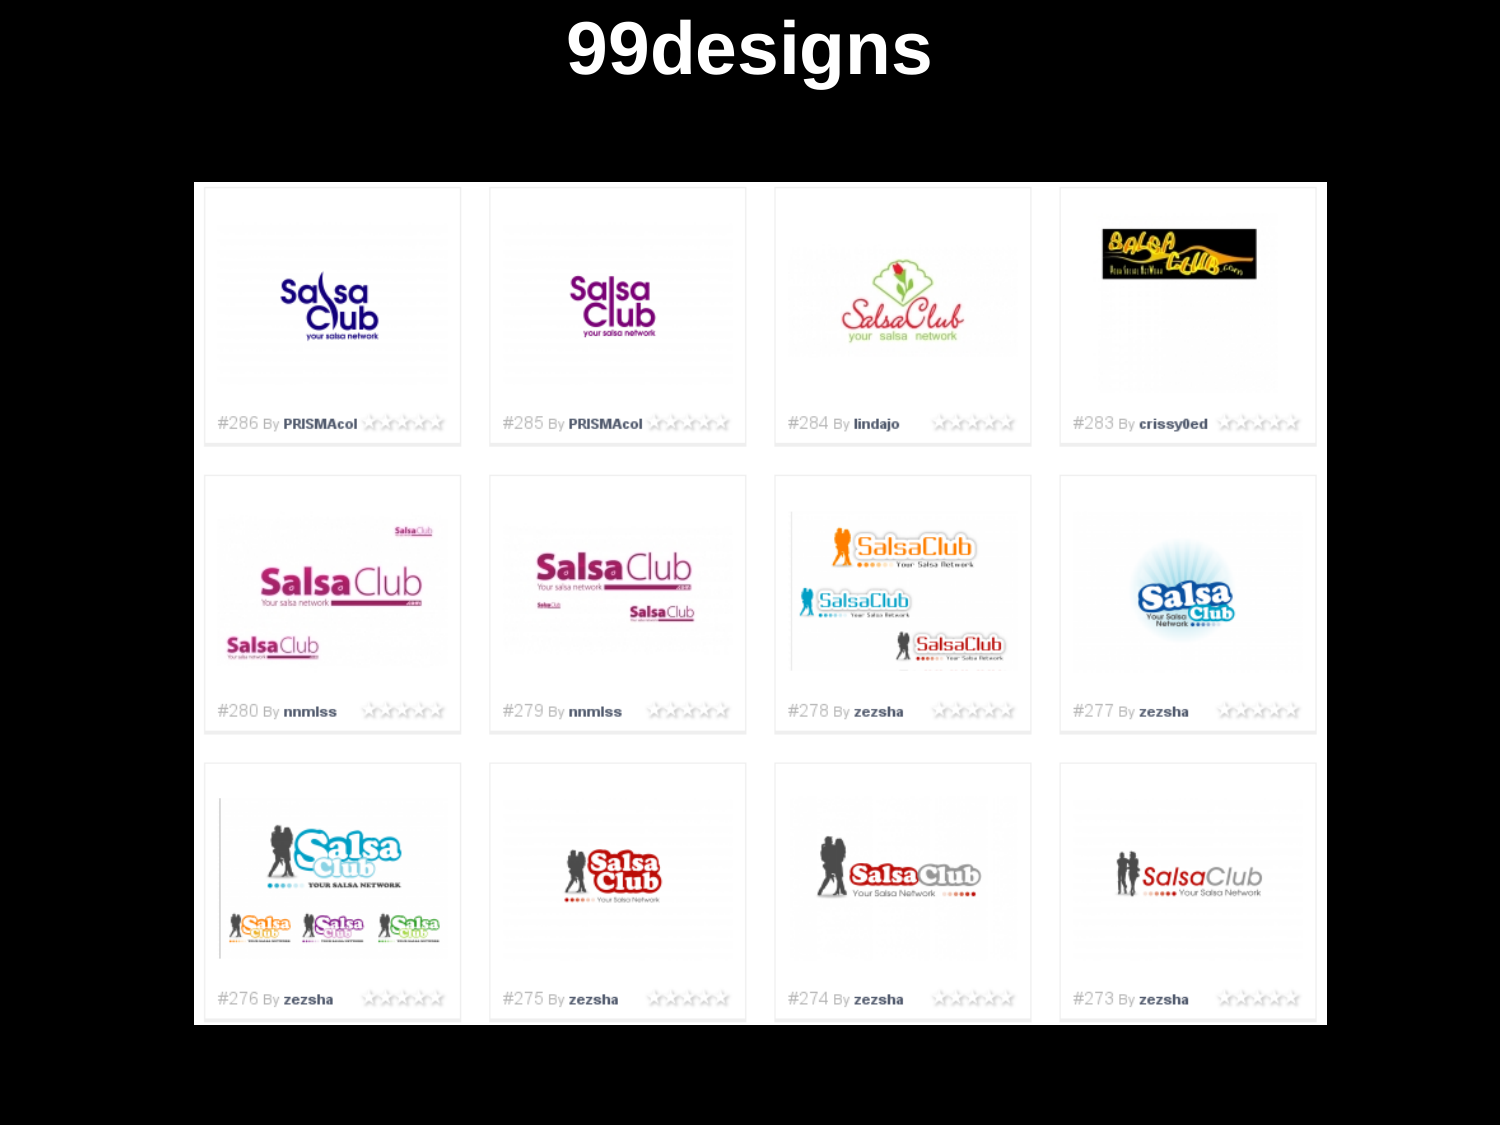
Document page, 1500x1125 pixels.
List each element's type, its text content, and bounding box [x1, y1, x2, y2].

title 99designs [75, 0, 1425, 101]
picture [194, 182, 1327, 1026]
